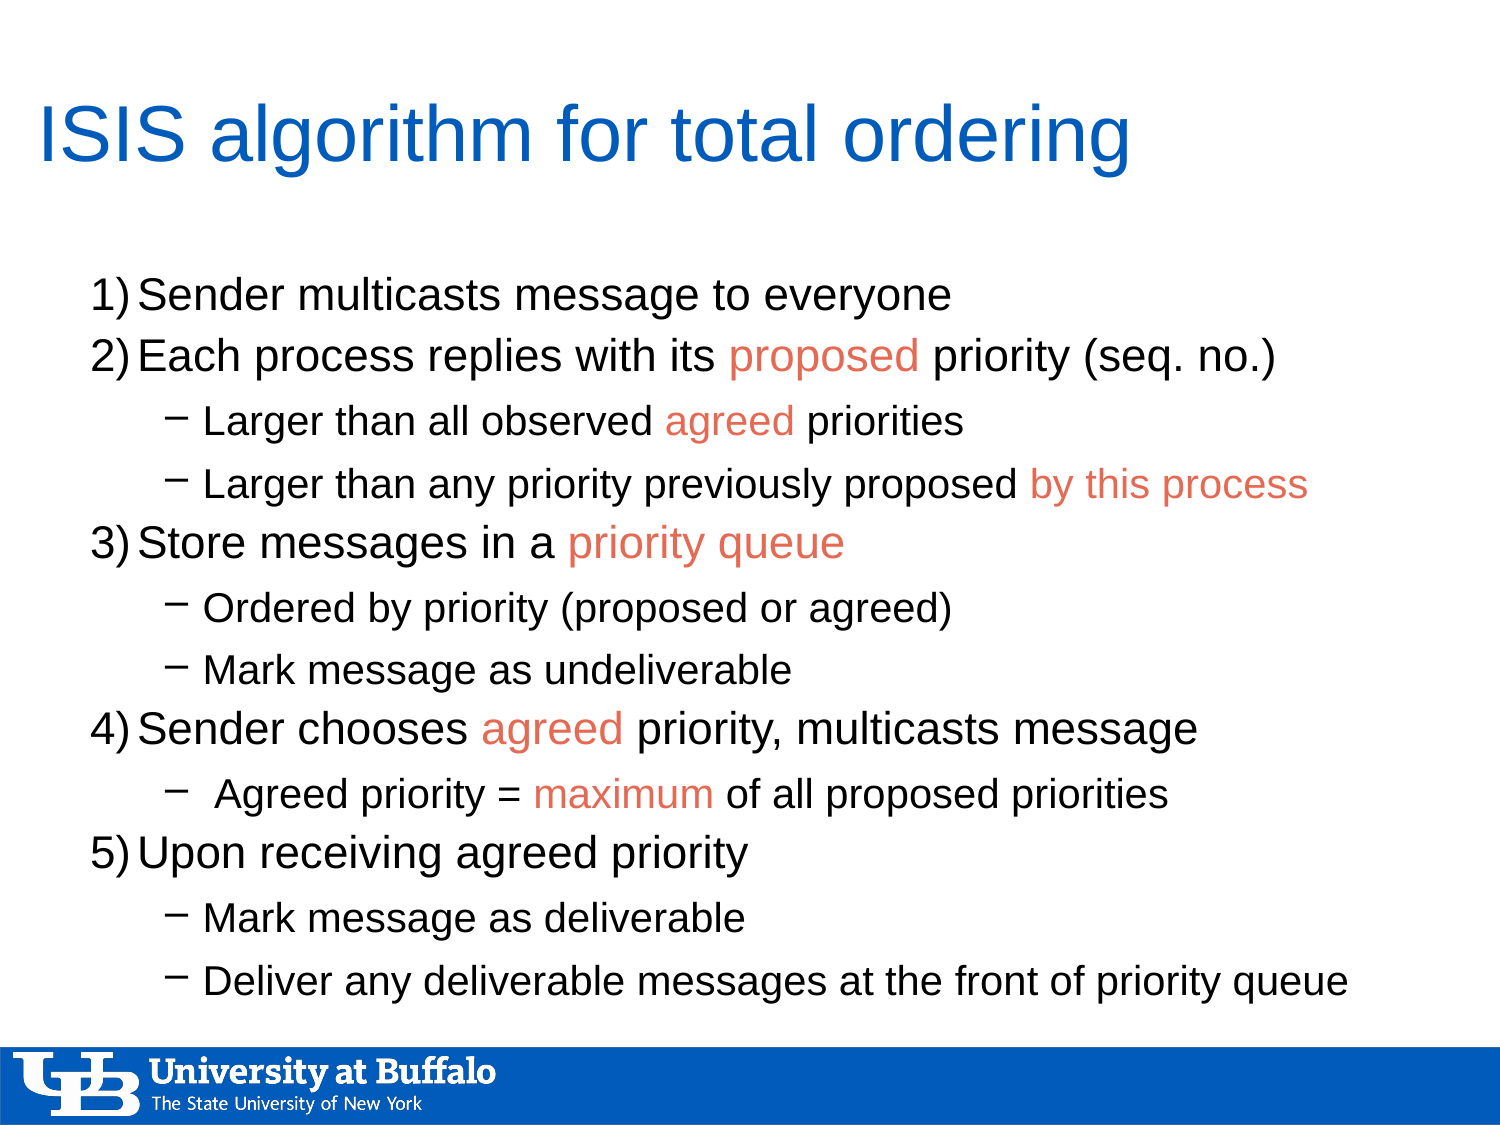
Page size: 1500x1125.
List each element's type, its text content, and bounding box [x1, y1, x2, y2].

title ISIS algorithm for total ordering [37, 40, 1388, 228]
list Sender multicasts message to everyone Each process replies with its proposed priority (seq. no.) Larger than all observed agreed priorities Larger than any priority previously proposed by this process Store messages in a priority queue Ordered by priority (proposed or agreed) Mark message as undeliverable Sender chooses agreed priority, multicasts message Agreed priority = maximum of all proposed priorities Upon receiving agreed priority Mark message as deliverable Deliver any deliverable messages at the front of priority queue [75, 263, 1425, 916]
picture [13, 1052, 496, 1116]
